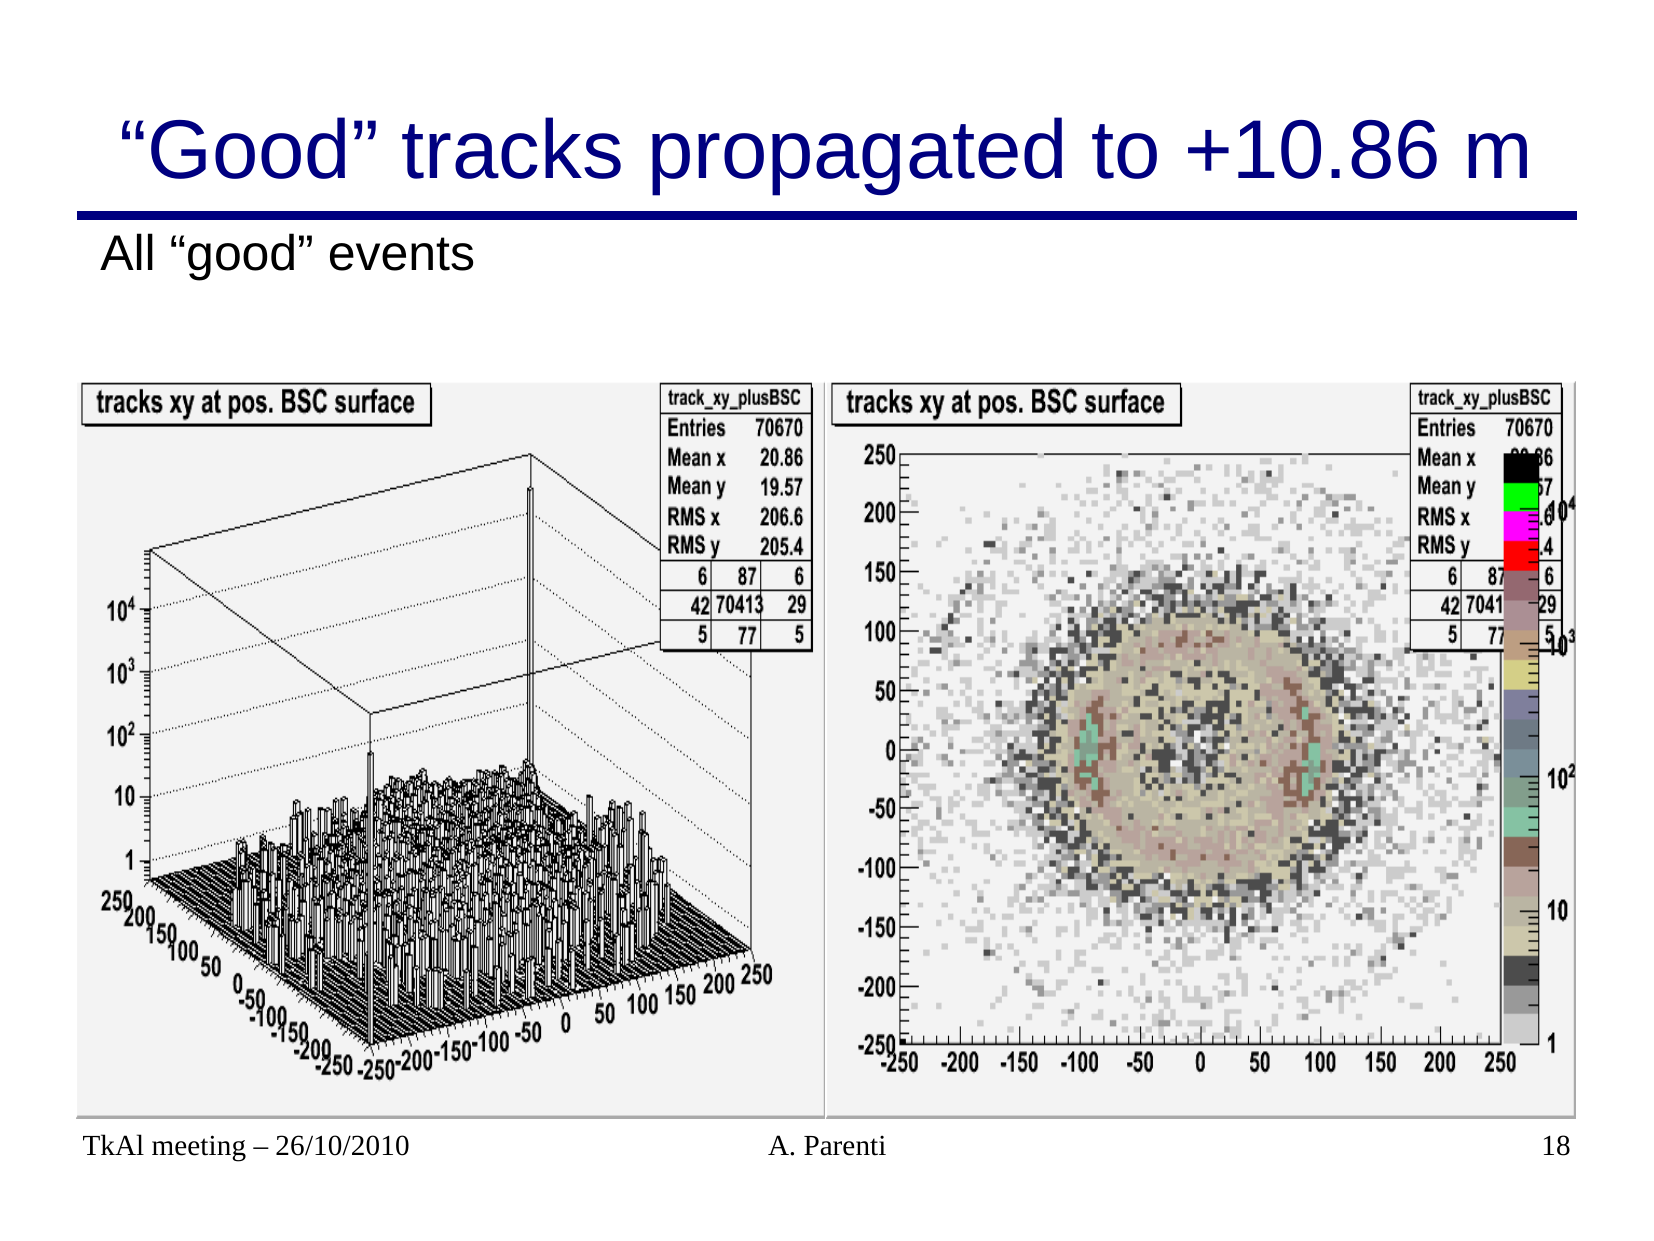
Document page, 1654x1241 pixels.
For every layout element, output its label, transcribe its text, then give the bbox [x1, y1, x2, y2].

title “Good” tracks propagated to +10.86 m [82, 82, 1571, 218]
list All “good” events [82, 225, 1571, 380]
picture [75, 380, 1576, 1120]
